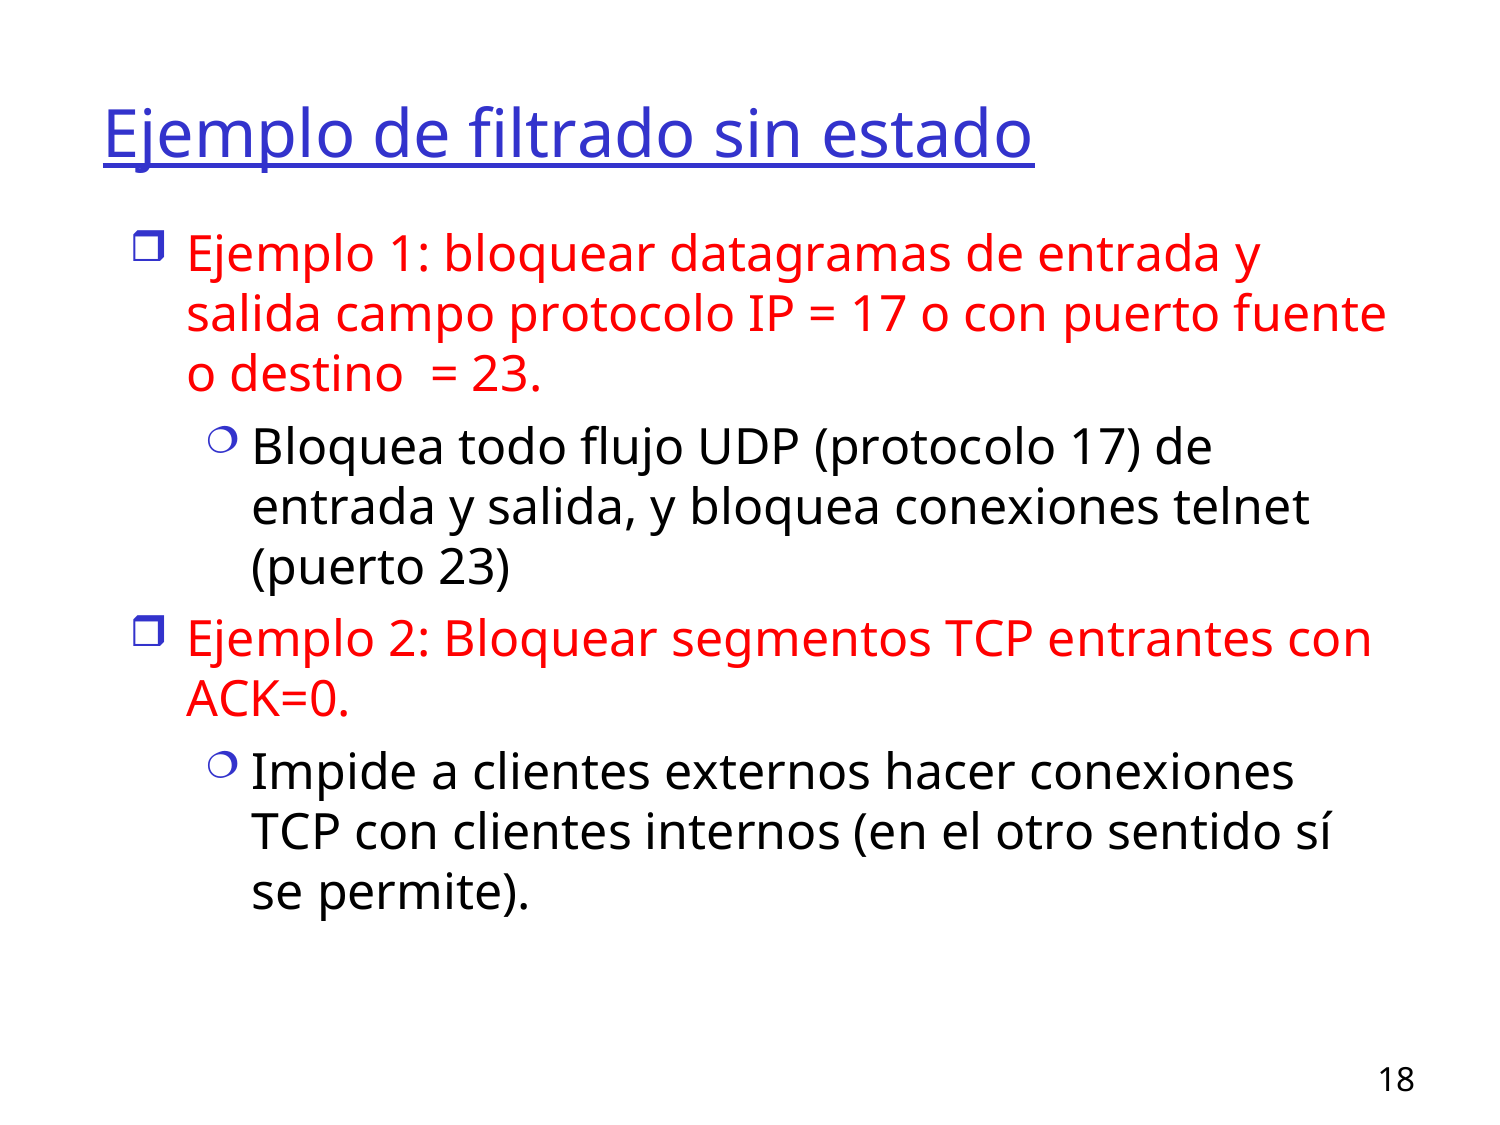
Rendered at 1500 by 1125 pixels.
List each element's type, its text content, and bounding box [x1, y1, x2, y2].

list Ejemplo 1: bloquear datagramas de entrada y salida campo protocolo IP = 17 o con puerto fuente o destino = 23. Bloquea todo flujo UDP (protocolo 17) de entrada y salida, y bloquea conexiones telnet (puerto 23) Ejemplo 2: Bloquear segmentos TCP entrantes con ACK=0. Impide a clientes externos hacer conexiones TCP con clientes internos (en el otro sentido sí se permite). [115, 214, 1404, 978]
title Ejemplo de filtrado sin estado [87, 37, 1363, 225]
